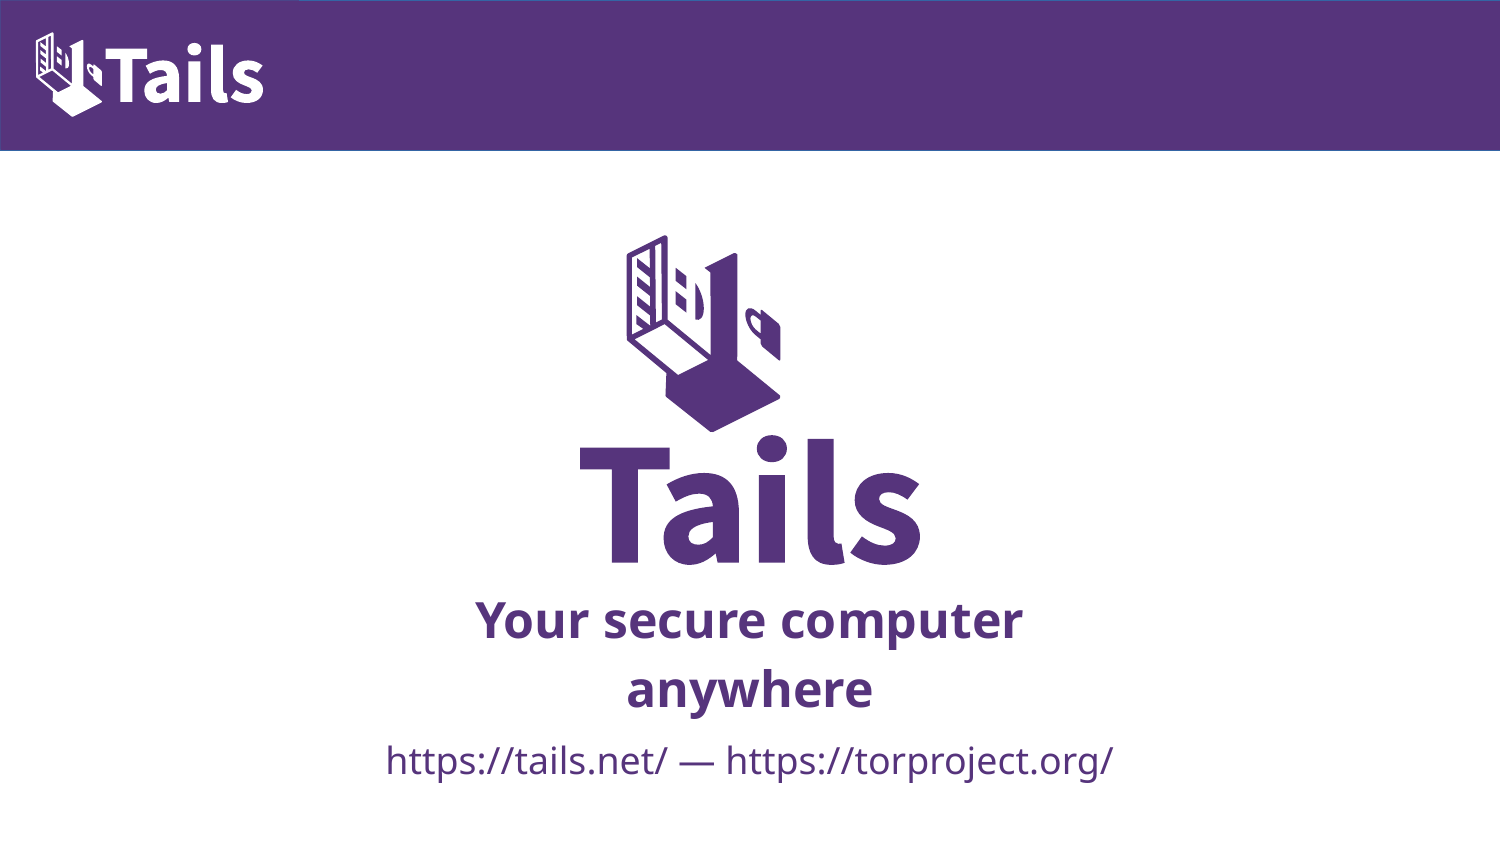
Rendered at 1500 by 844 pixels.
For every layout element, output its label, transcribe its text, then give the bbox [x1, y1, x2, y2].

title https://tails.net/ — https://torproject.org/ [359, 696, 1141, 823]
picture [553, 204, 947, 590]
title Your secure computer anywhere [359, 590, 1141, 696]
